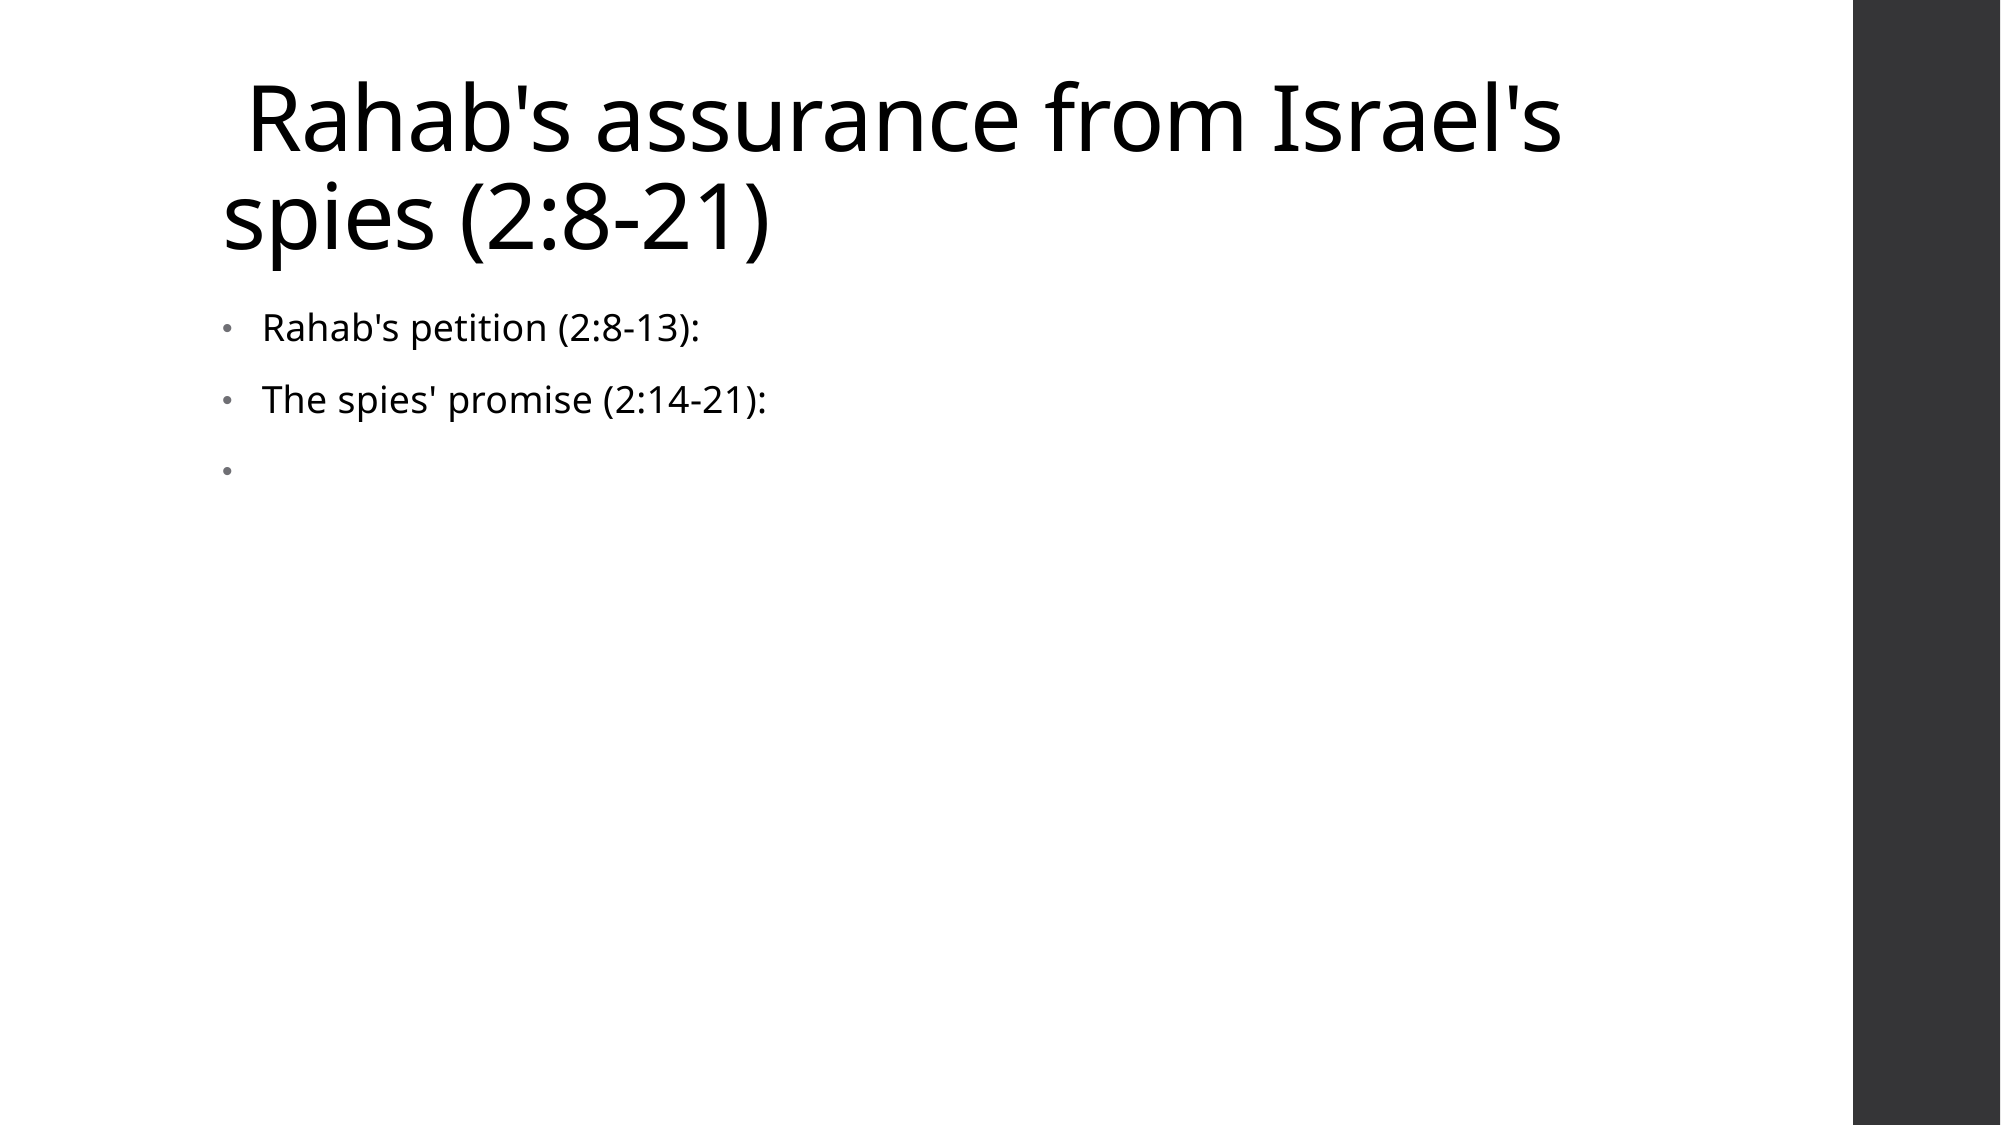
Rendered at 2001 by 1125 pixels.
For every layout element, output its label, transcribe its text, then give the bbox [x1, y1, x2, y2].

title Rahab's assurance from Israel's spies (2:8-21) [206, 60, 1797, 278]
list Rahab's petition (2:8-13): The spies' promise (2:14-21): [206, 299, 1617, 1014]
